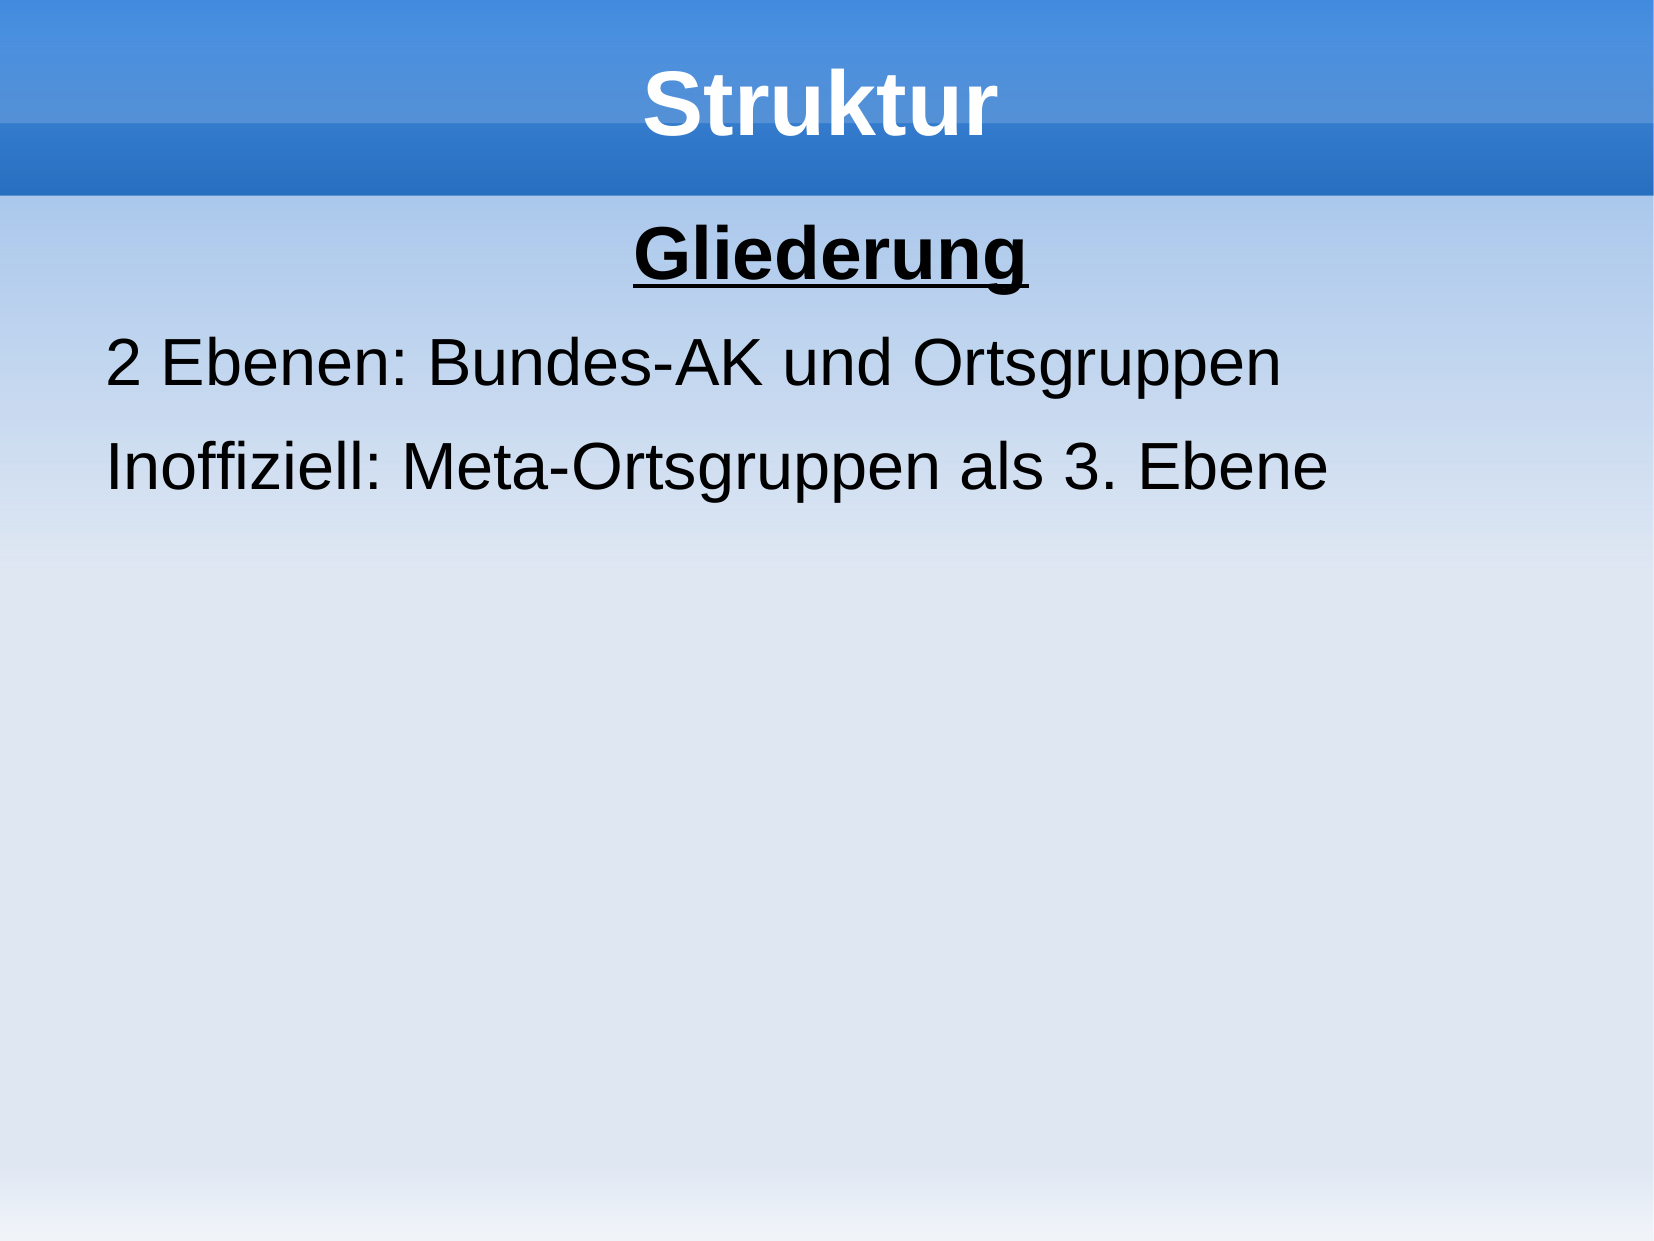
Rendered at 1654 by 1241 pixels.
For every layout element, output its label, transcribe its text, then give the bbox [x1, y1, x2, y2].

list Gliederung 2 Ebenen: Bundes-AK und Ortsgruppen Inoffiziell: Meta-Ortsgruppen als 3. Ebene [86, 211, 1576, 1031]
picture [0, 0, 1654, 1241]
title Struktur [76, 7, 1565, 200]
